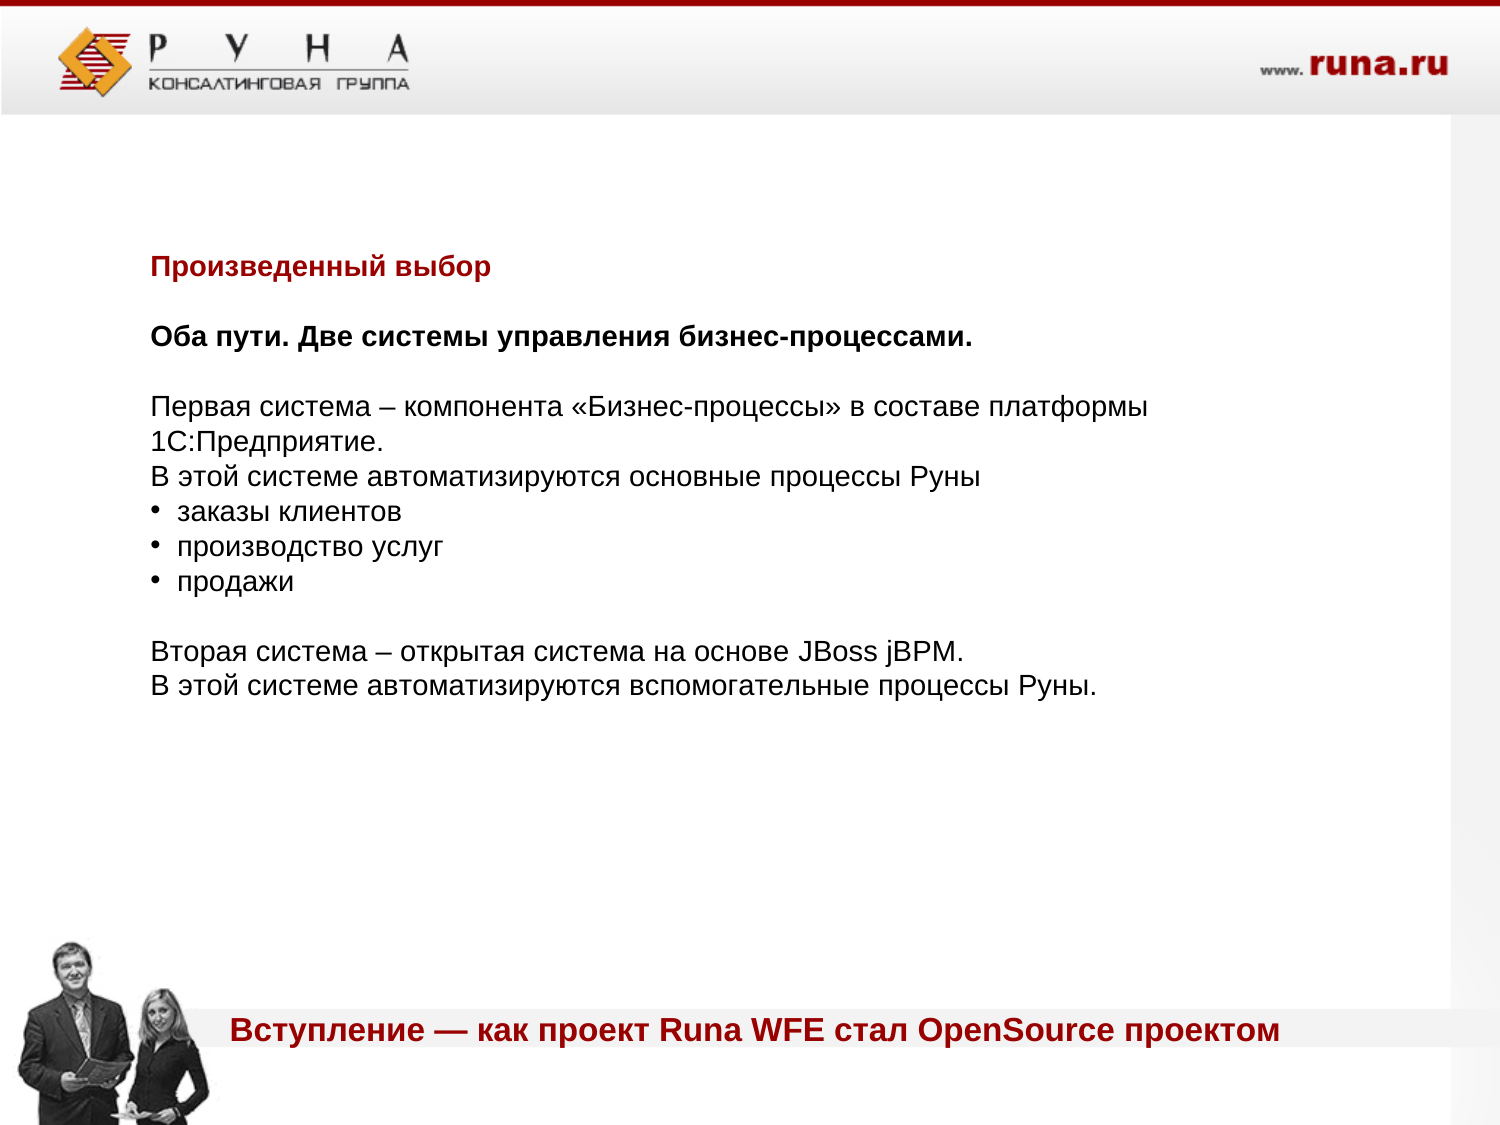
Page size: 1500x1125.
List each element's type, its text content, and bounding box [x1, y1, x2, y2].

text_box Вступление — как проект Runa WFE стал OpenSource проектом [159, 1000, 1353, 1048]
picture [0, 0, 1500, 1125]
text_box Произведенный выбор Оба пути. Две системы управления бизнес-процессами. Первая система – компонента «Бизнес-процессы» в составе платформы 1С:Предприятие. В этой системе автоматизируются основные процессы Руны заказы клиентов производство услуг продажи Вторая система – открытая система на основе JBoss jBPM. В этой системе автоматизируются вспомогательные процессы Руны. [135, 239, 1377, 745]
